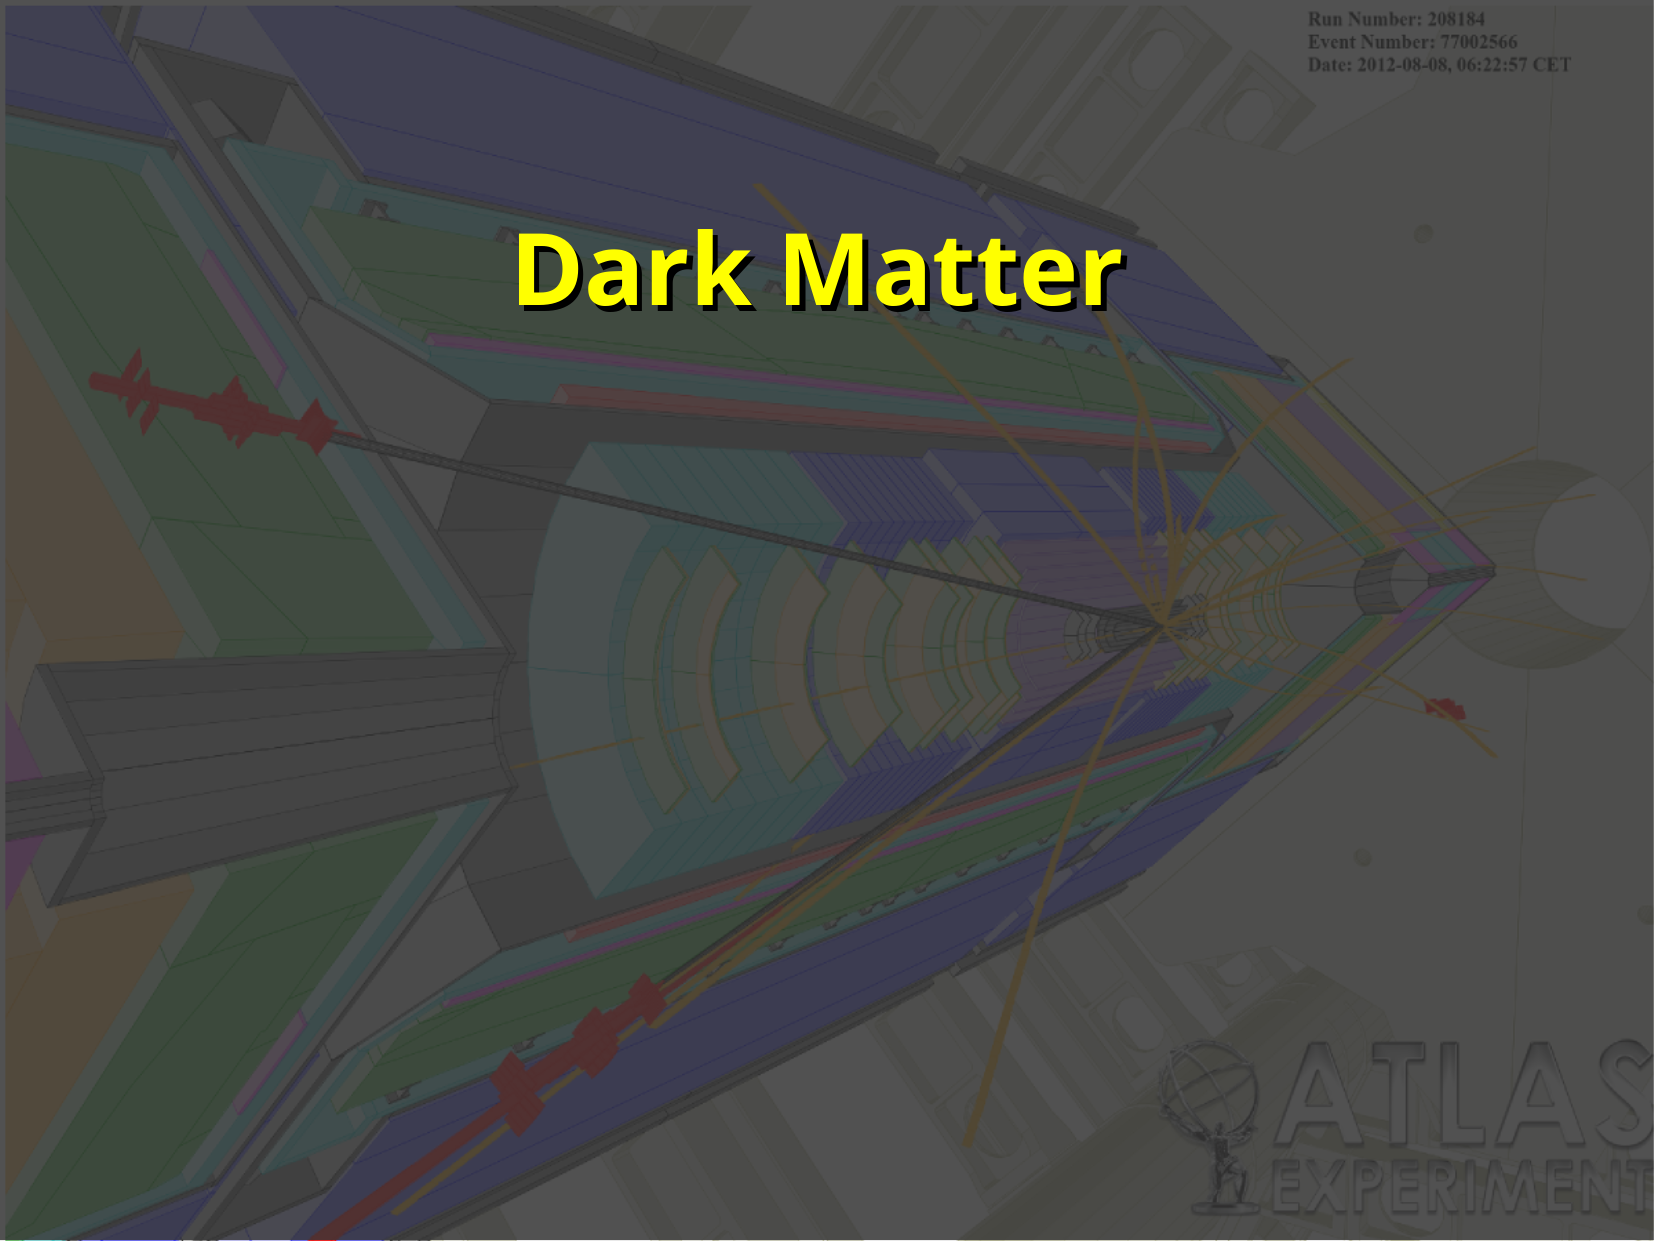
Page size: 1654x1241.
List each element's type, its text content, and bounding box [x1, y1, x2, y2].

text_box [0, 0, 1654, 1241]
text_box Dark Matter [161, 191, 1474, 323]
